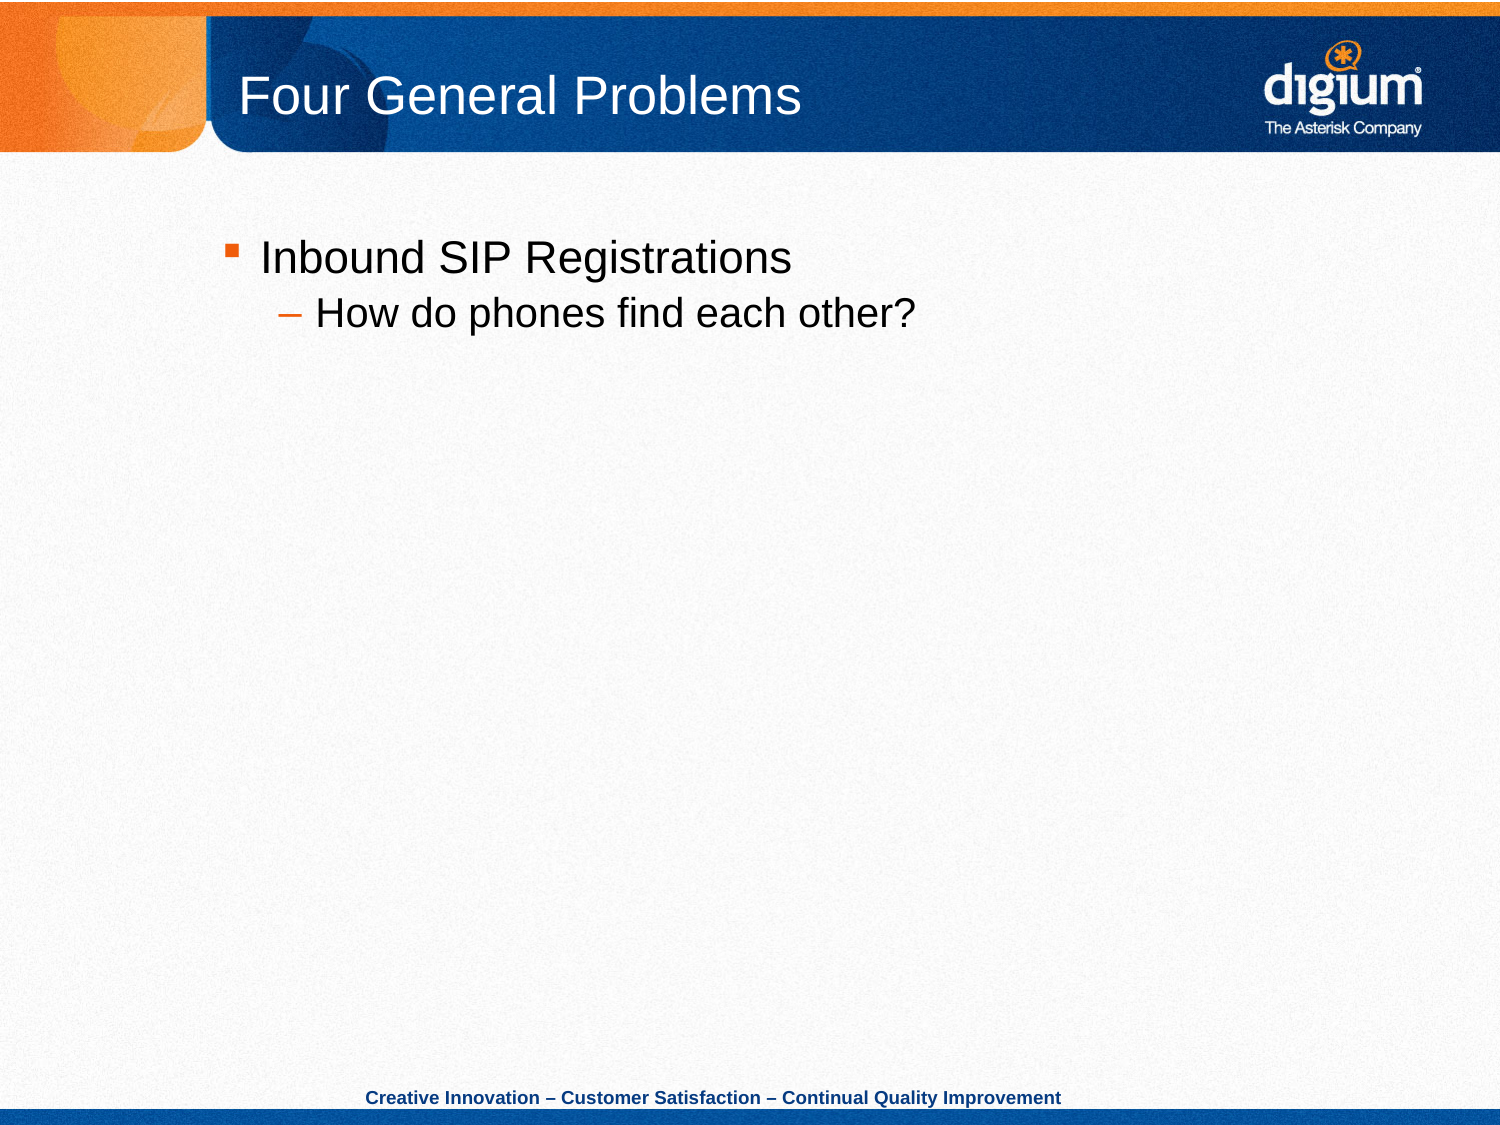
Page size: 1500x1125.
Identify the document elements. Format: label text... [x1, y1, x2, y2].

list Inbound SIP Registrations How do phones find each other? [206, 224, 1301, 1051]
picture [0, 2, 1500, 1125]
title Four General Problems [238, 27, 1243, 127]
